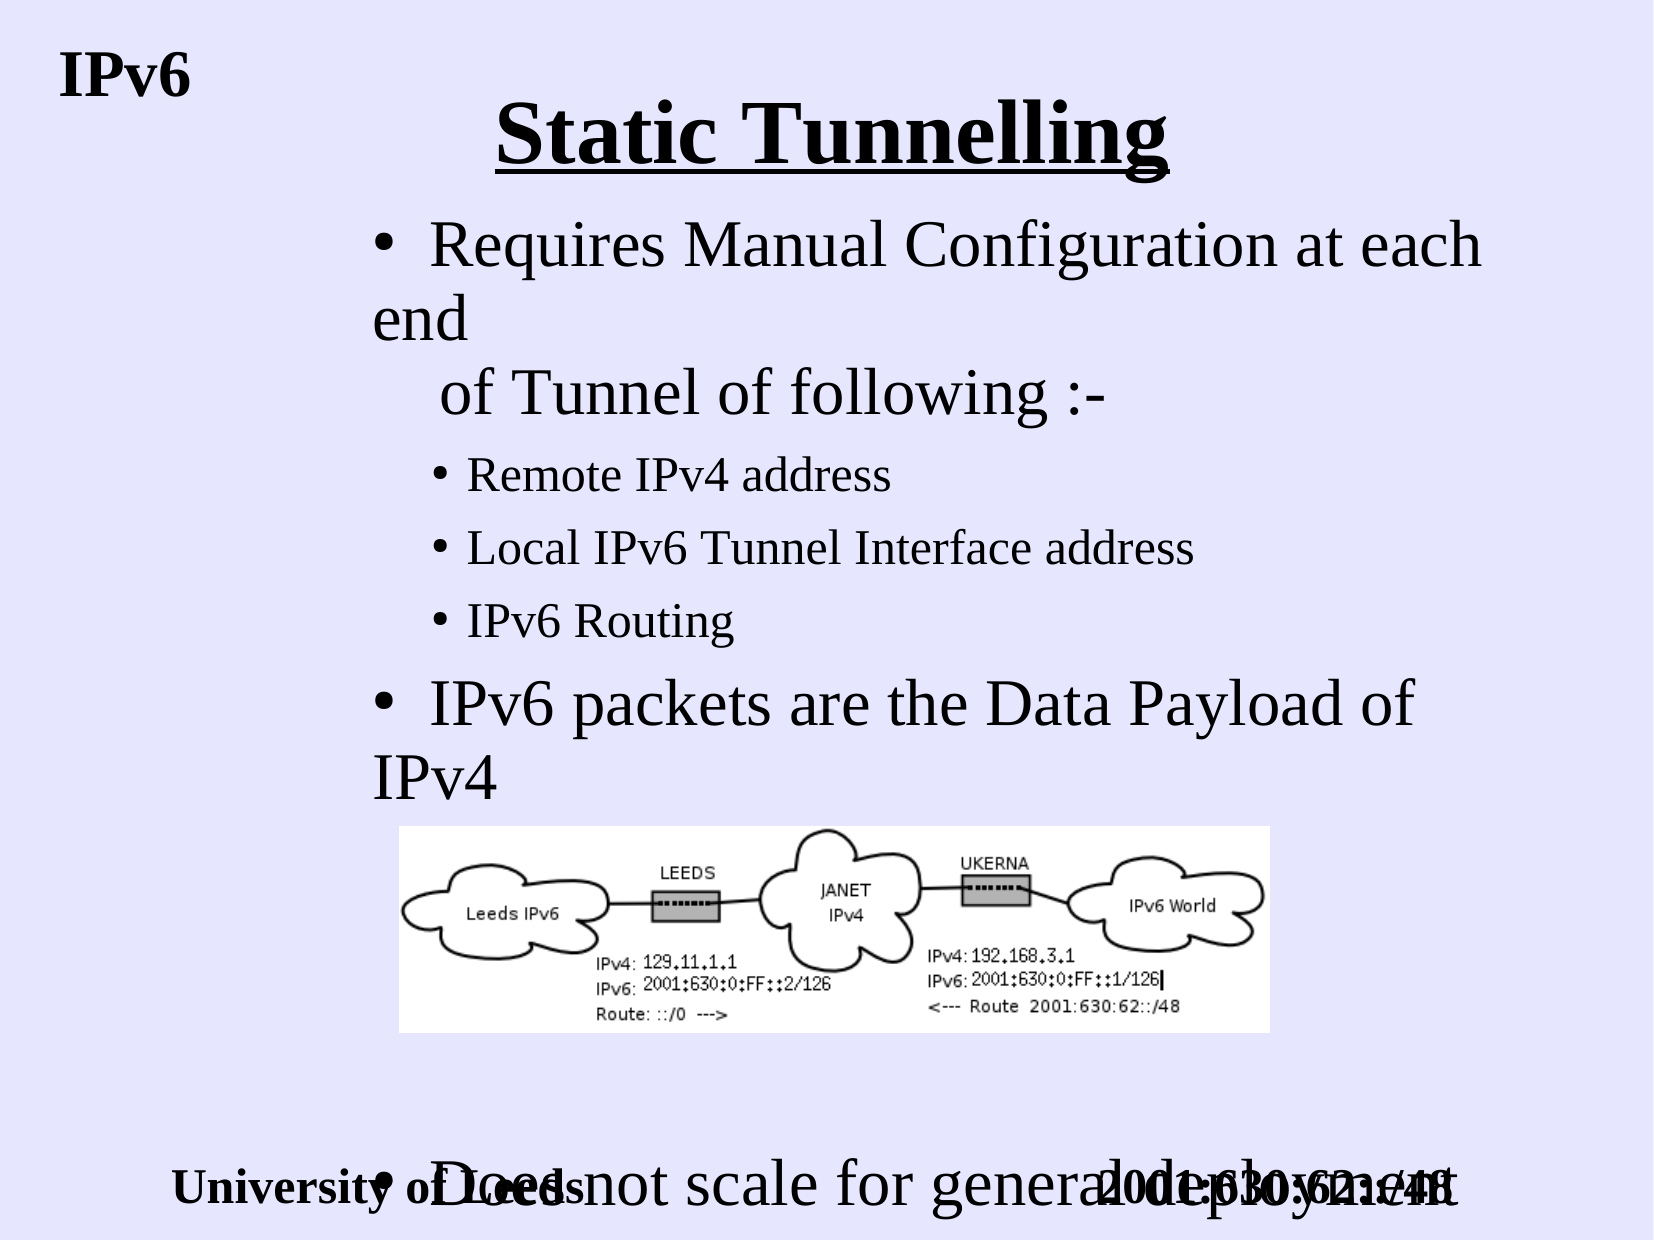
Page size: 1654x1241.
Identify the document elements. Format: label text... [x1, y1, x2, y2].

picture [399, 826, 1270, 1033]
title Static Tunnelling [88, 29, 1577, 237]
list Requires Manual Configuration at each end of Tunnel of following :- Remote IPv4 address Local IPv6 Tunnel Interface address IPv6 Routing IPv6 packets are the Data Payload of IPv4 protocol type 41 Datagrams Does not scale for general deployment [76, 206, 1565, 1143]
